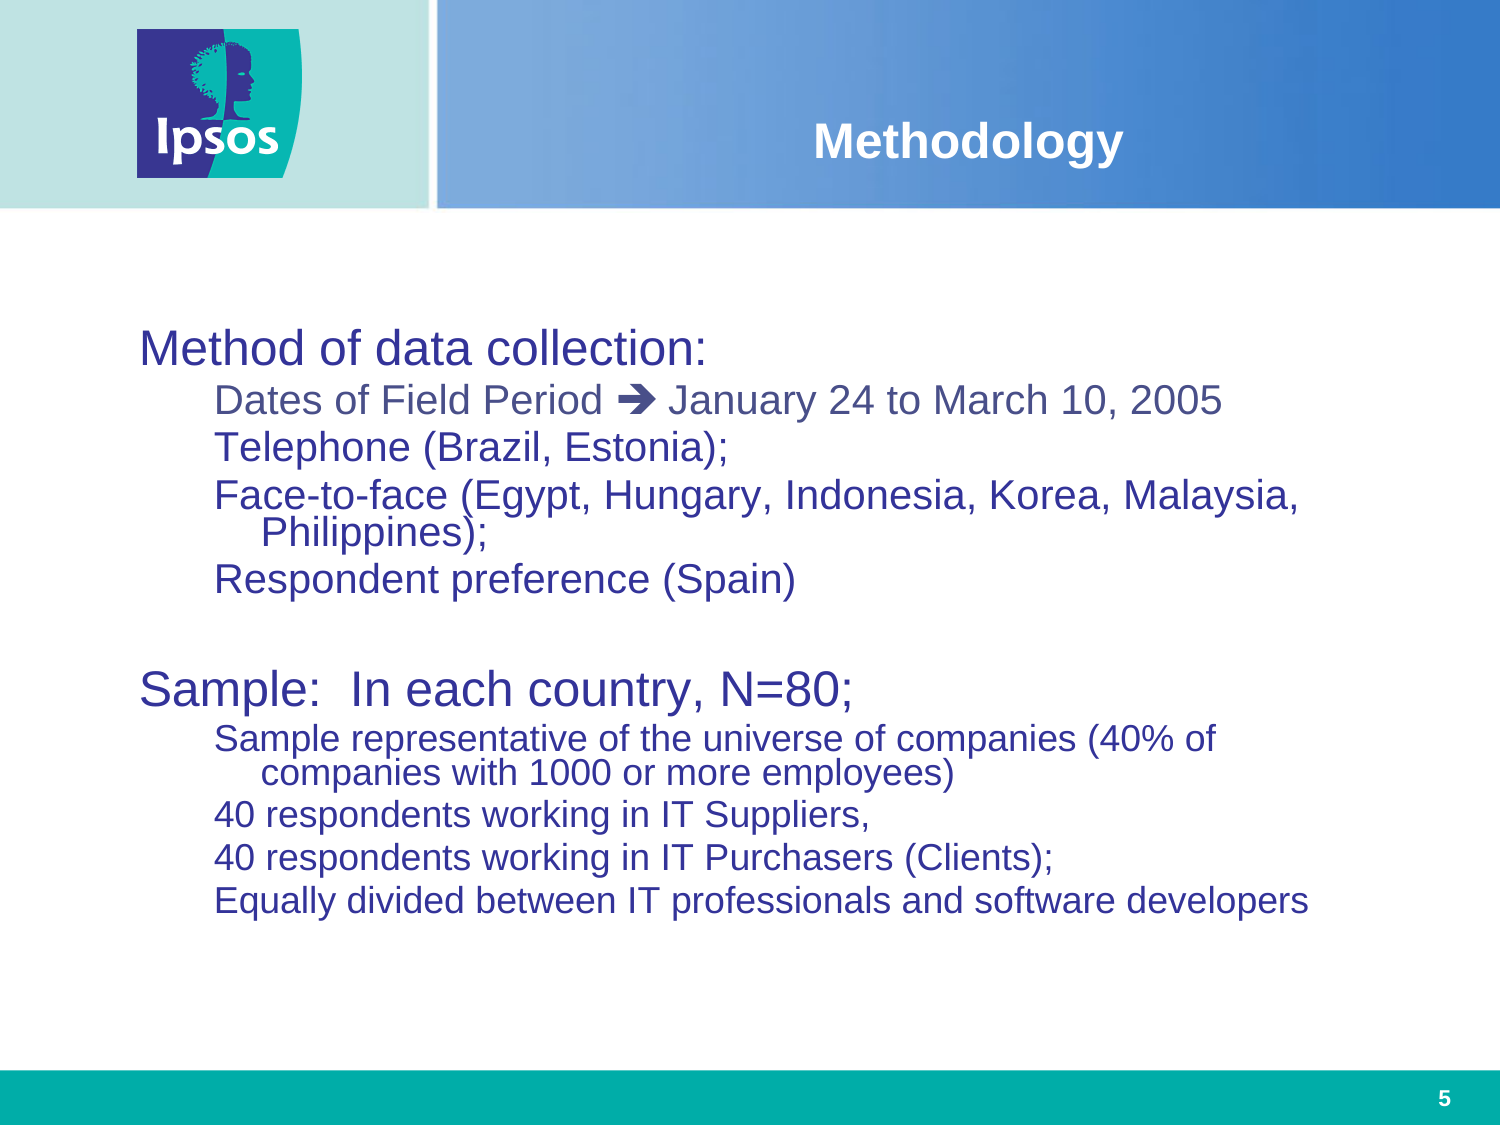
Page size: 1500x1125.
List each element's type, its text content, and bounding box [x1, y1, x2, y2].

title Methodology [462, 58, 1476, 177]
picture [0, 0, 1500, 213]
list Method of data collection: Dates of Field Period  January 24 to March 10, 2005 Telephone (Brazil, Estonia); Face-to-face (Egypt, Hungary, Indonesia, Korea, Malaysia, Philippines); Respondent preference (Spain) Sample: In each country, N=80; Sample representative of the universe of companies (40% of companies with 1000 or more employees) 40 respondents working in IT Suppliers, 40 respondents working in IT Purchasers (Clients); Equally divided between IT professionals and software developers [123, 267, 1399, 1010]
